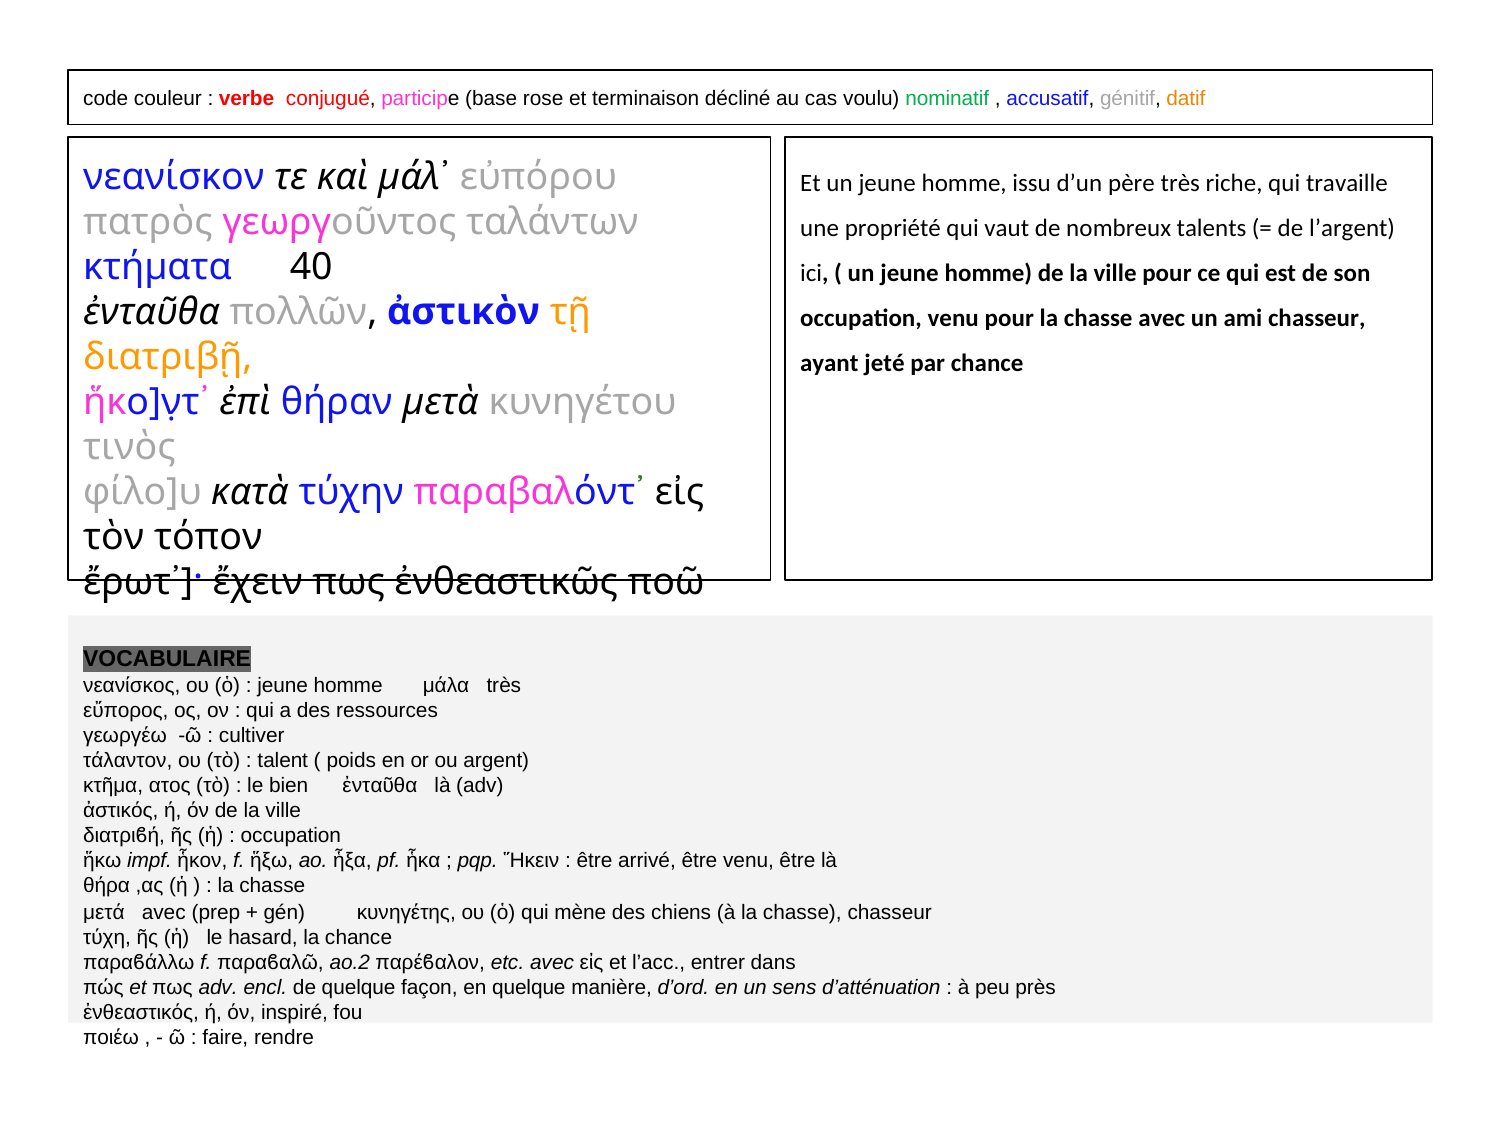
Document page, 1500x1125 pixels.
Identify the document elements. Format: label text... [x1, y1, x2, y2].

text_box Et un jeune homme, issu d’un père très riche, qui travaille une propriété qui vaut de nombreux talents (= de l’argent) ici, ( un jeune homme) de la ville pour ce qui est de son occupation, venu pour la chasse avec un ami chasseur, ayant jeté par chance [785, 136, 1432, 581]
text_box code couleur : verbe conjugué, participe (base rose et terminaison décliné au cas voulu) nominatif , accusatif, génitif, datif [68, 70, 1433, 125]
text_box VOCABULAIRE νεανίσκος, ου (ὁ) : jeune homme μάλα très εὔπορος, ος, ον : qui a des ressources γεωργέω -ῶ : cultiver τάλαντον, ου (τὸ) : talent ( poids en or ou argent) κτῆμα, ατος (τὸ) : le bien ἐνταῦθα là (adv) ἀστικός, ή, όν de la ville διατριϐή, ῆς (ἡ) : occupation ἥκω impf. ἧκον, f. ἥξω, ao. ἧξα, pf. ἧκα ; pqp. Ἥκειν : être arrivé, être venu, être là θήρα ,ας (ἡ ) : la chasse μετά avec (prep + gén) κυνηγέτης, ου (ὁ) qui mène des chiens (à la chasse), chasseur τύχη, ῆς (ἡ) le hasard, la chance παραϐάλλω f. παραϐαλῶ, ao.2 παρέϐαλον, etc. avec εἰς et l’acc., entrer dans πώς et πως adv. encl. de quelque façon, en quelque manière, d’ord. en un sens d’atténuation : à peu près ἐνθεαστικός, ή, όν, inspiré, fou ποιέω , - ῶ : faire, rendre [68, 615, 1433, 1023]
text_box νεανίσκον τε καὶ μάλ᾽ εὐπόρου πατρὸς γεωργοῦντος ταλάντων κτήματα 40 ἐνταῦθα πολλῶν, ἀστικὸν τῇ διατριβῇ, ἥκο]ν̣τ᾽ ἐπὶ θήραν μετὰ κυνηγέτου τινὸς φίλο]υ κατὰ τύχην παραβαλόντ᾽ εἰς τὸν τόπον ἔρωτ᾽]· ἔχειν πως ἐνθεαστικῶς ποῶ [68, 136, 771, 581]
